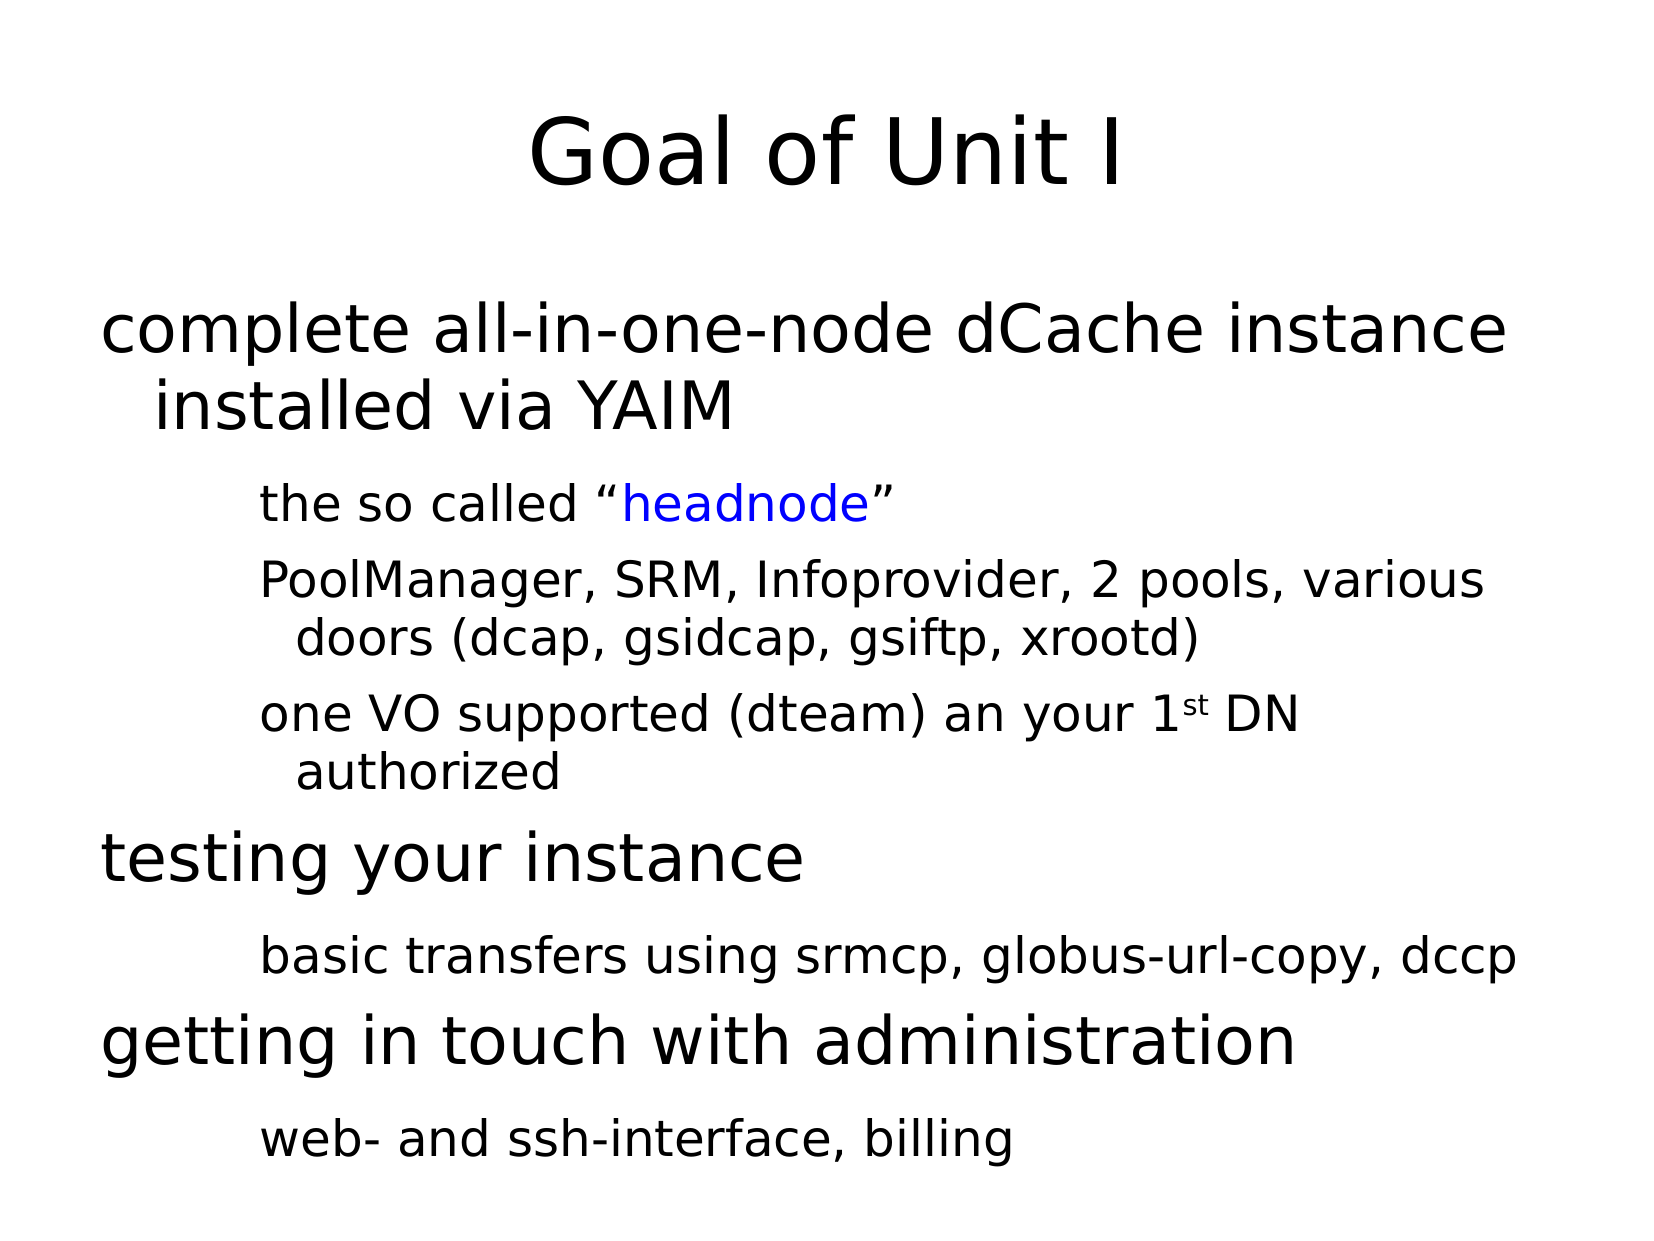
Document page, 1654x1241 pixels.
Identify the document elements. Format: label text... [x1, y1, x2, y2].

list complete all-in-one-node dCache instance installed via YAIM the so called “headnode” PoolManager, SRM, Infoprovider, 2 pools, various doors (dcap, gsidcap, gsiftp, xrootd) one VO supported (dteam) an your 1st DN authorized testing your instance basic transfers using srmcp, globus-url-copy, dccp getting in touch with administration web- and ssh-interface, billing [82, 290, 1571, 1170]
title Goal of Unit I [82, 56, 1571, 250]
